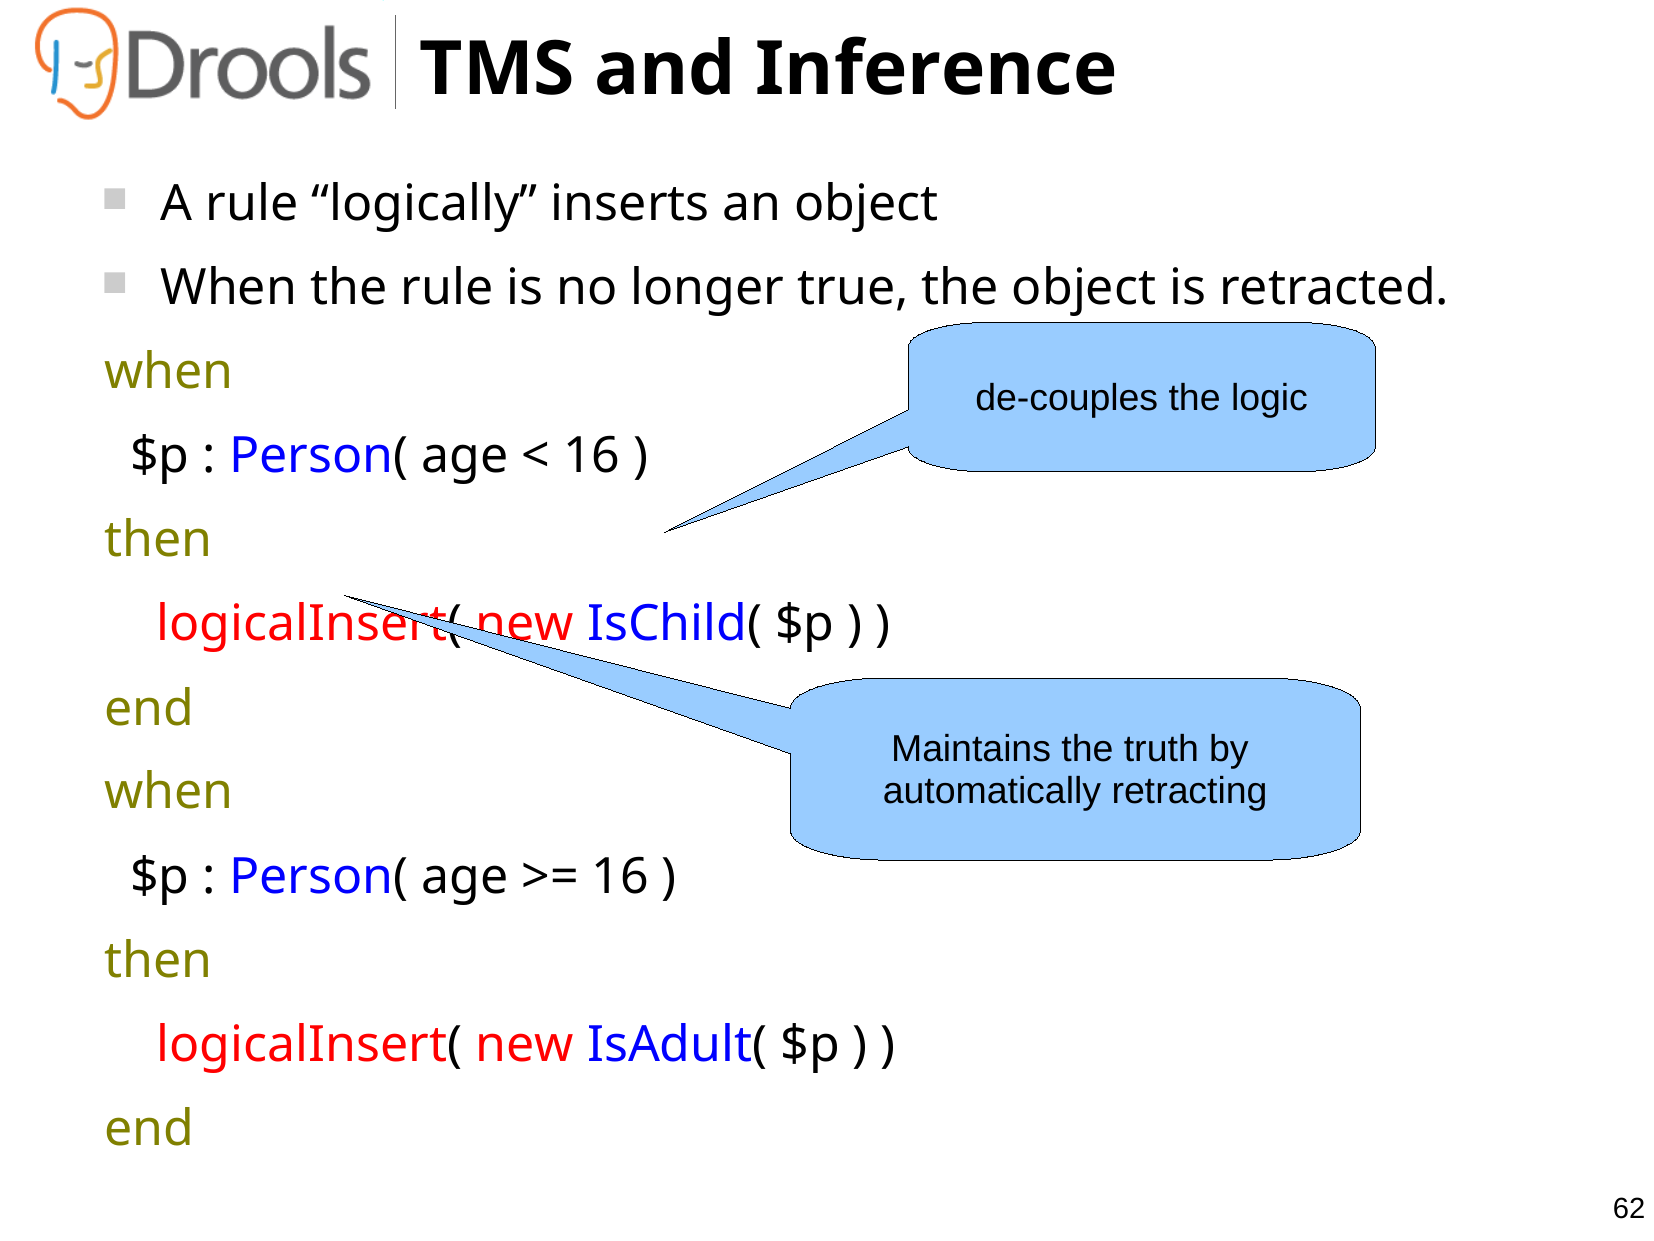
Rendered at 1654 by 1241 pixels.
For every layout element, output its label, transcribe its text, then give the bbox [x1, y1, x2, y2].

picture [29, 0, 384, 126]
title TMS and Inference [419, 12, 1630, 118]
list A rule “logically” inserts an object When the rule is no longer true, the object is retracted. when $p : Person( age < 16 ) then logicalInsert( new IsChild( $p ) ) end when $p : Person( age >= 16 ) then logicalInsert( new IsAdult( $p ) ) end [104, 166, 1517, 1010]
text_box Maintains the truth by automatically retracting [344, 595, 1361, 861]
text_box de-couples the logic [664, 322, 1376, 533]
